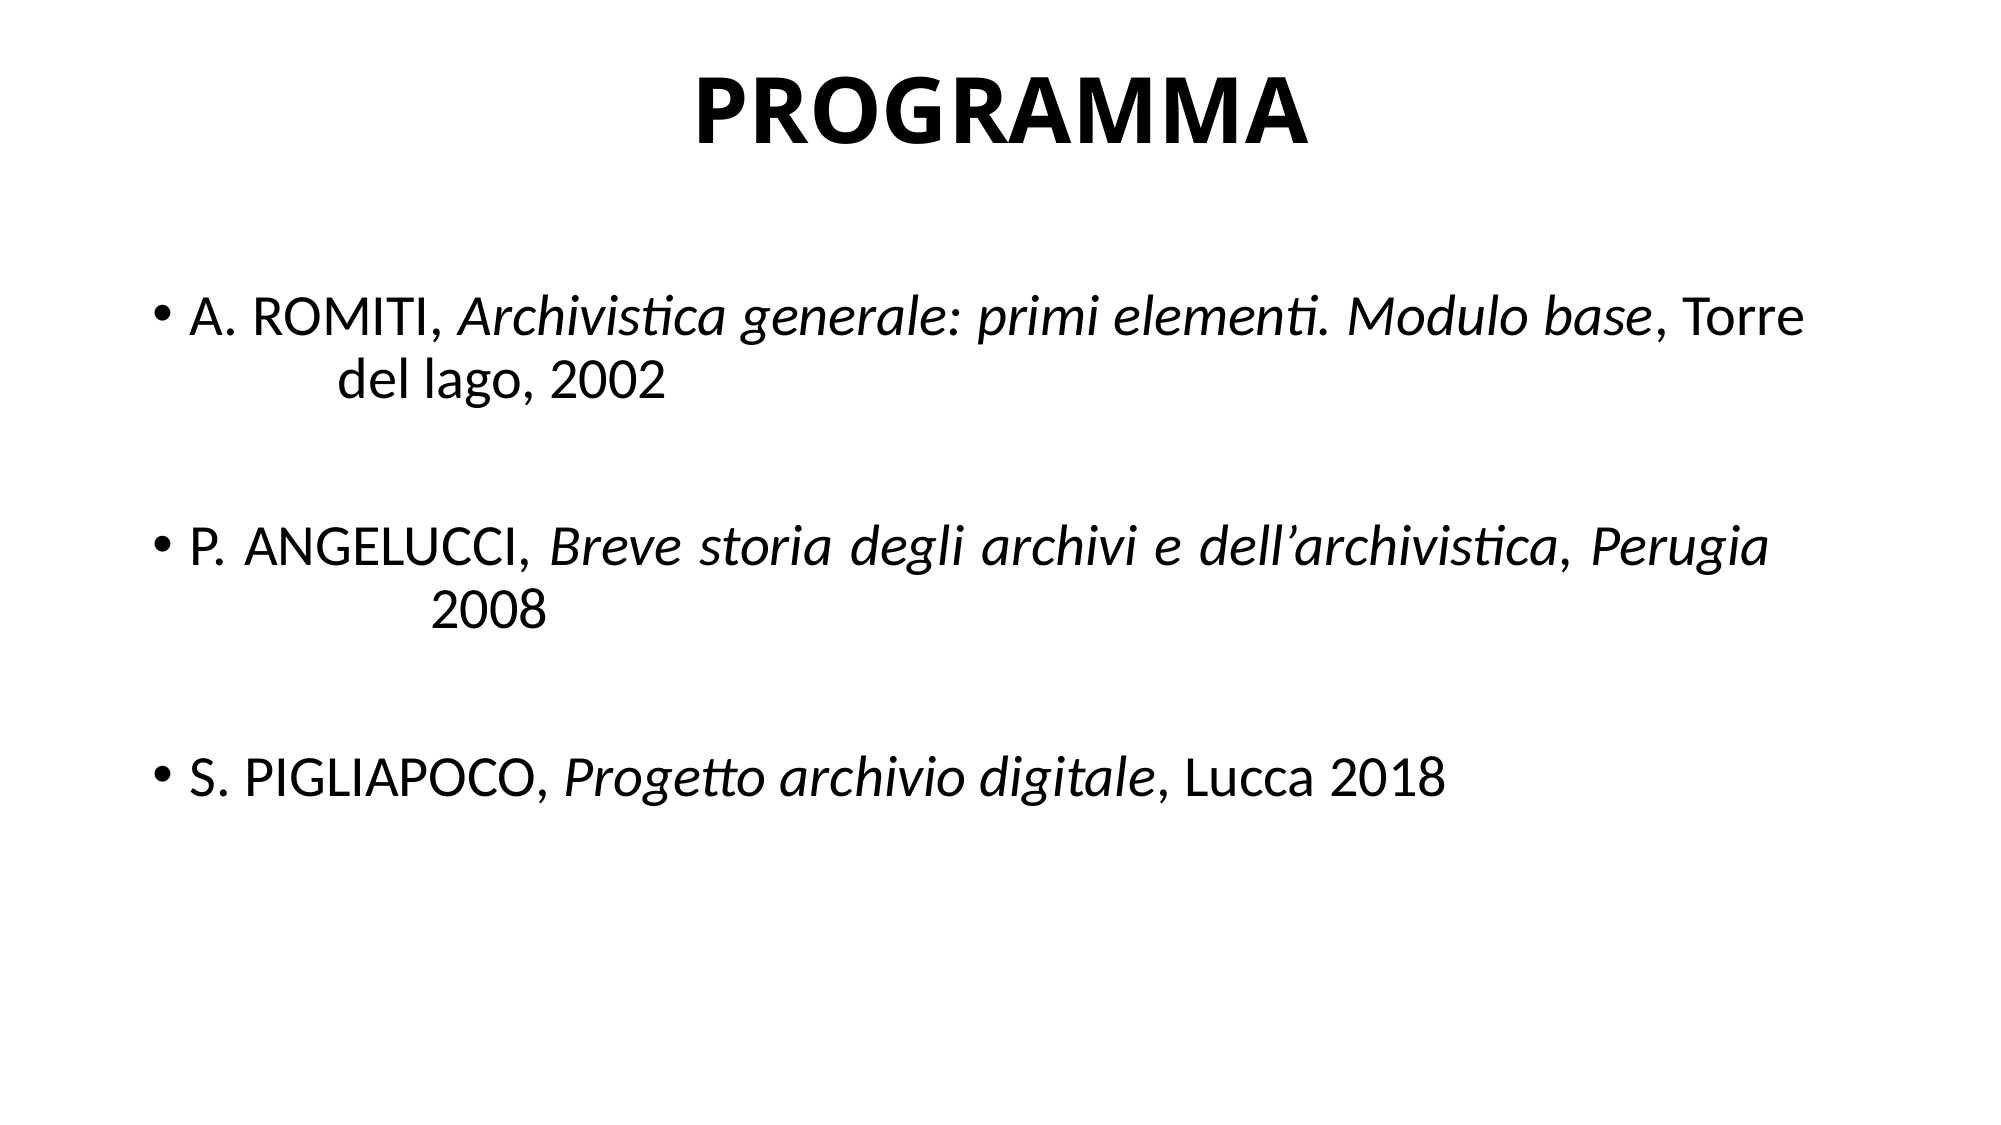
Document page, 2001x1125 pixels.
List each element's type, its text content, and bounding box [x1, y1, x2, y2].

list A. ROMITI, Archivistica generale: primi elementi. Modulo base, Torre del lago, 2002 P. ANGELUCCI, Breve storia degli archivi e dell’archivistica, Perugia 2008 S. PIGLIAPOCO, Progetto archivio digitale, Lucca 2018 [137, 277, 1863, 1014]
title PROGRAMMA [137, 59, 1863, 277]
